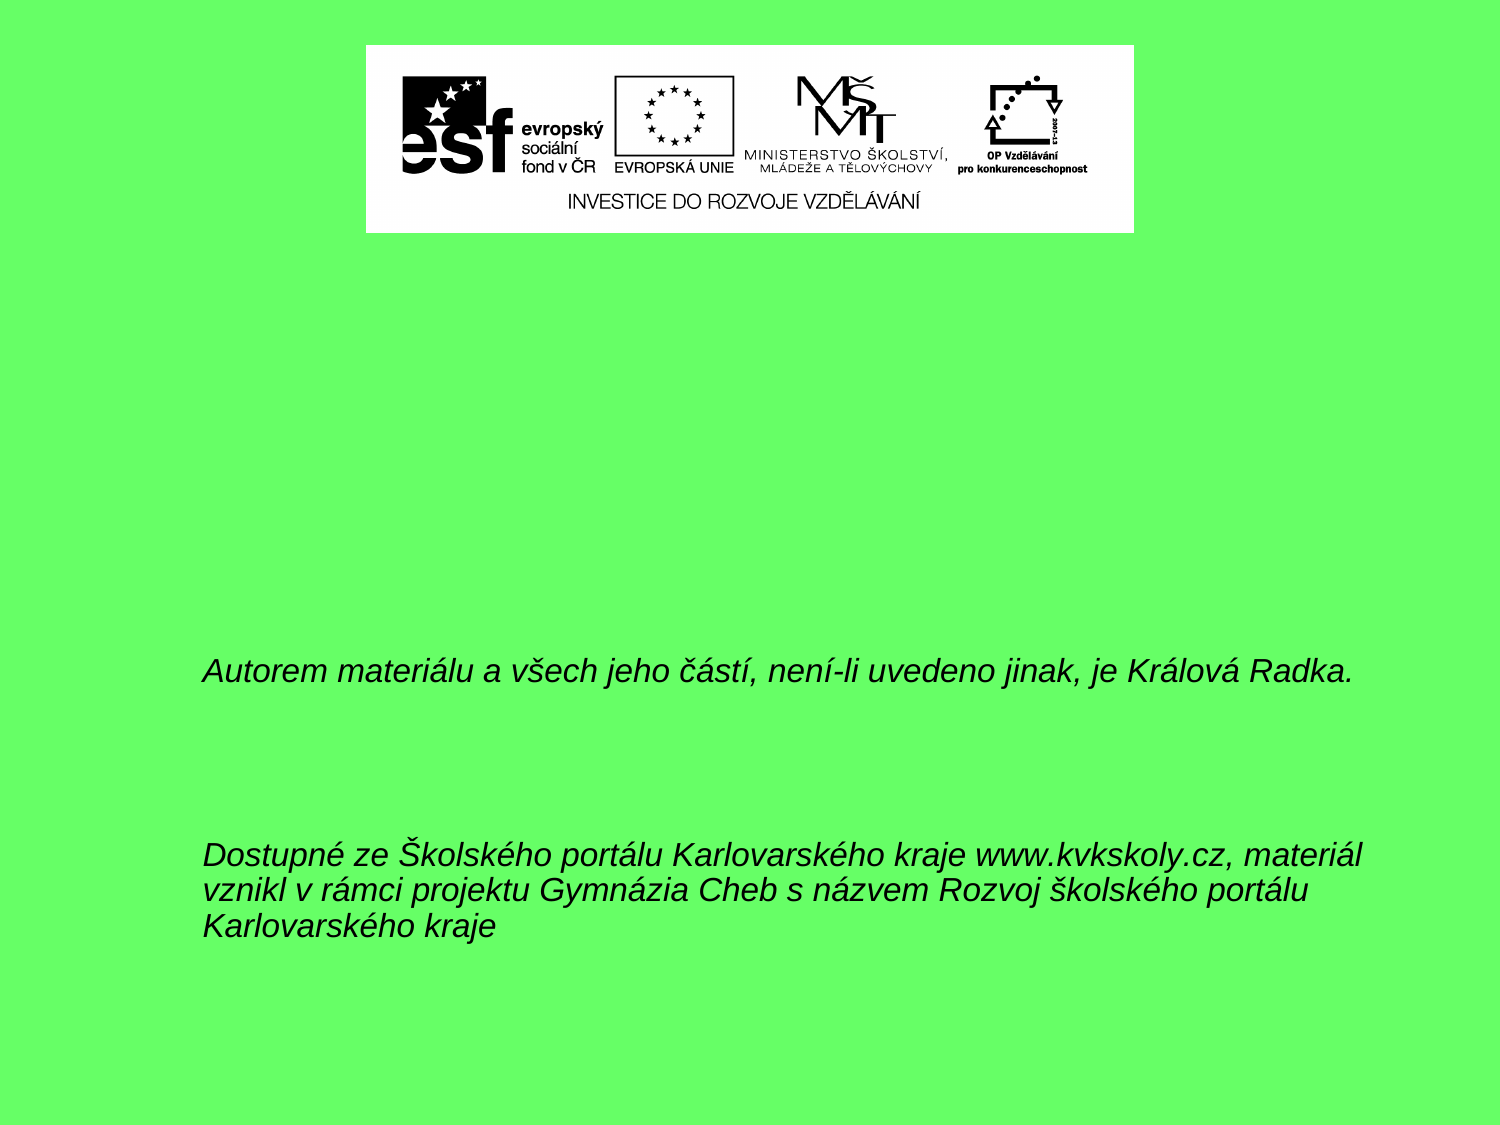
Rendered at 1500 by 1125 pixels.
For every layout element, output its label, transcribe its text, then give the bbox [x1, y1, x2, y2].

picture [366, 45, 1134, 233]
list Autorem materiálu a všech jeho částí, není-li uvedeno jinak, je Králová Radka. Dostupné ze Školského portálu Karlovarského kraje www.kvkskoly.cz, materiál vznikl v rámci projektu Gymnázia Cheb s názvem Rozvoj školského portálu Karlovarského kraje [75, 262, 1426, 1005]
